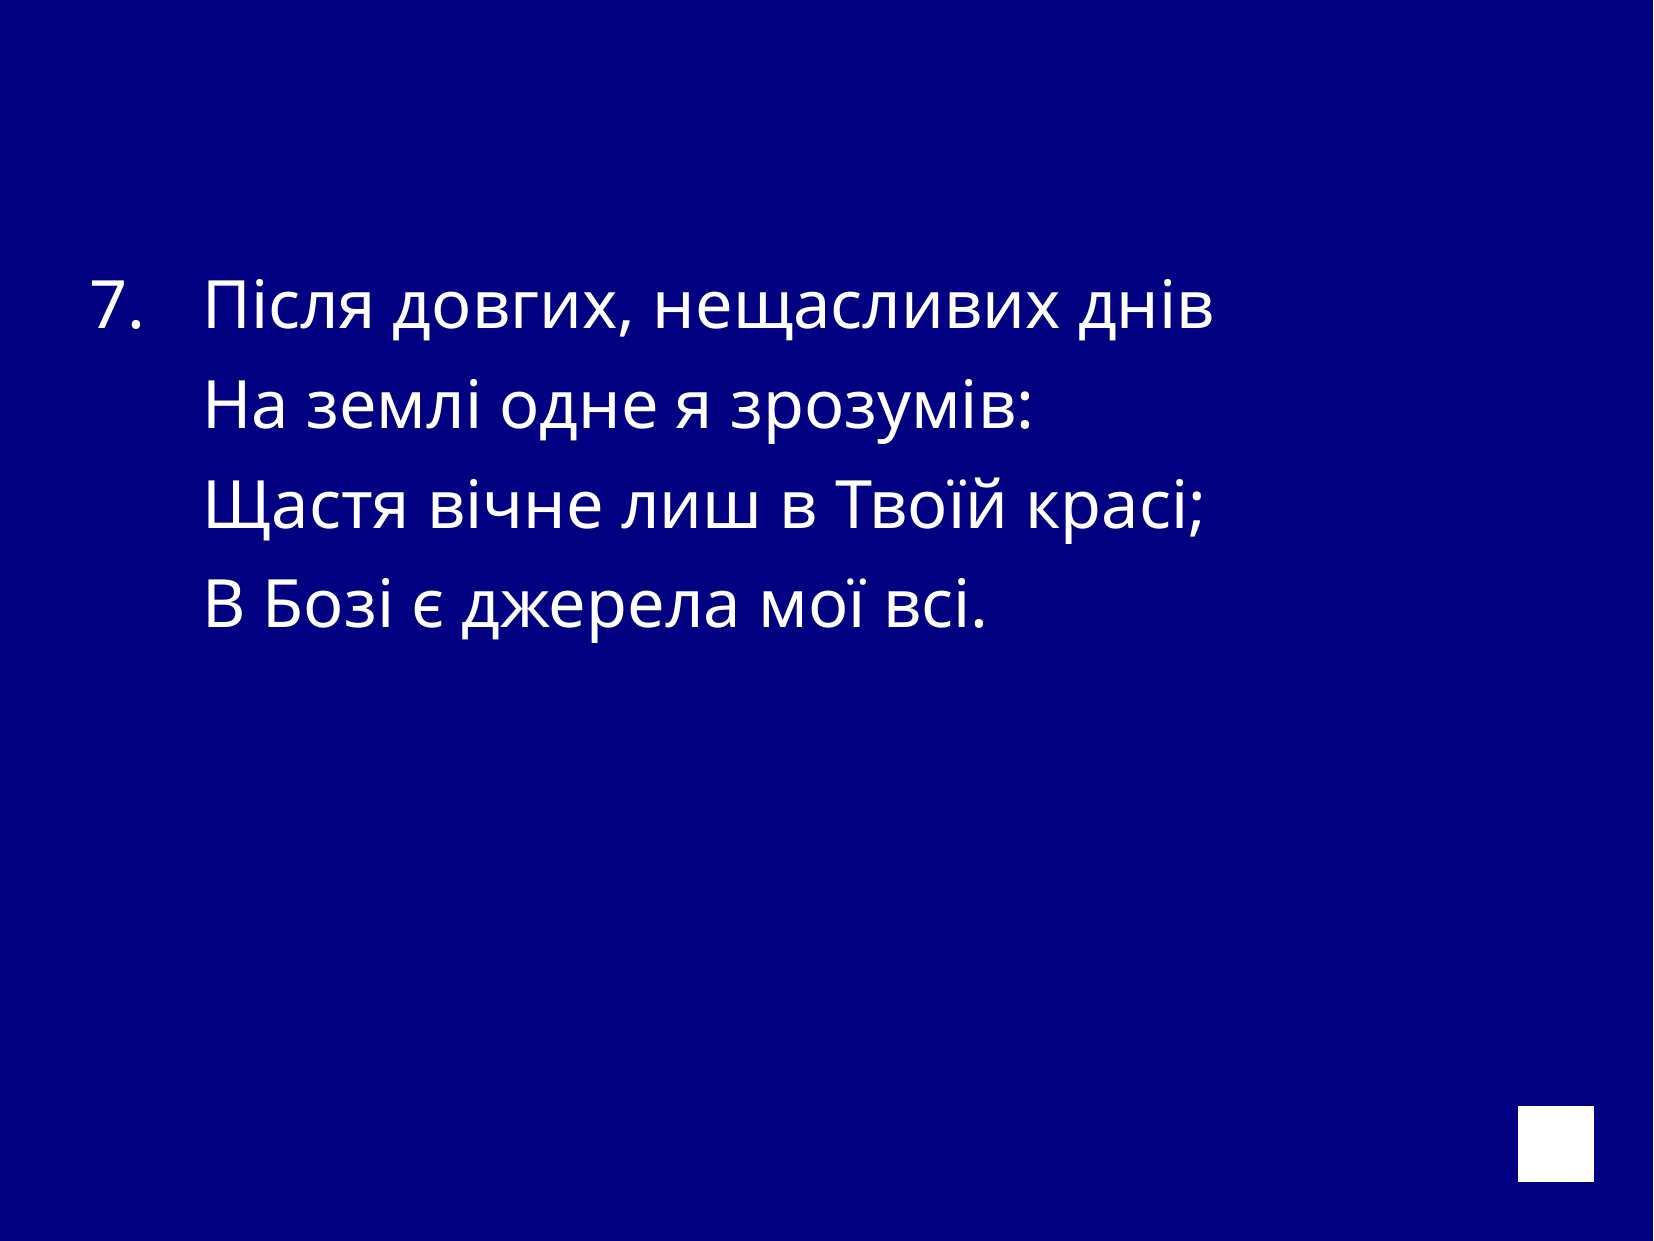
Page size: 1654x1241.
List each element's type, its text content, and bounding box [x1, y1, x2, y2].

text_box [1518, 1106, 1594, 1182]
text_box 7. Після довгих, нещасливих днів На землі одне я зрозумів: Щастя вічне лиш в Твоїй красі; В Бозі є джерела мої всі. [75, 150, 1576, 1163]
